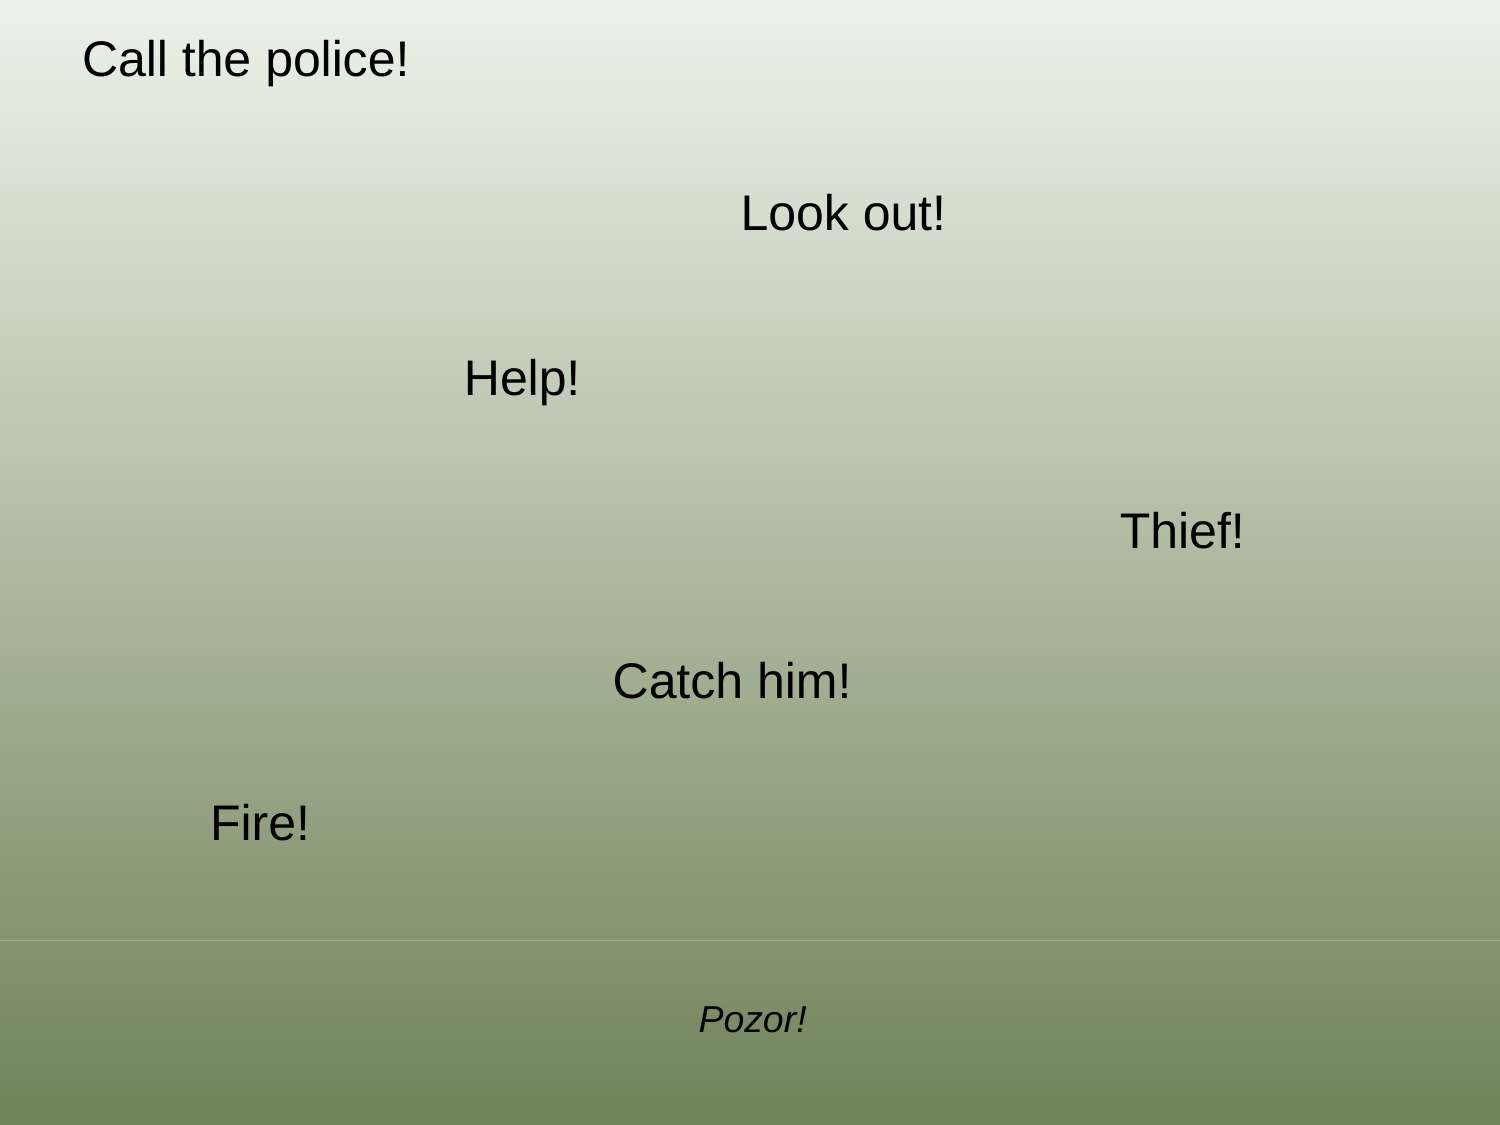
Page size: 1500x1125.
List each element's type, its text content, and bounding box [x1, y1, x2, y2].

text_box Call the police! [67, 18, 425, 95]
text_box Pozor! [683, 987, 822, 1049]
text_box Look out! [725, 172, 962, 249]
text_box Help! [449, 337, 596, 414]
text_box Catch him! [597, 640, 867, 716]
text_box Fire! [195, 782, 326, 858]
text_box Thief! [1105, 491, 1261, 567]
